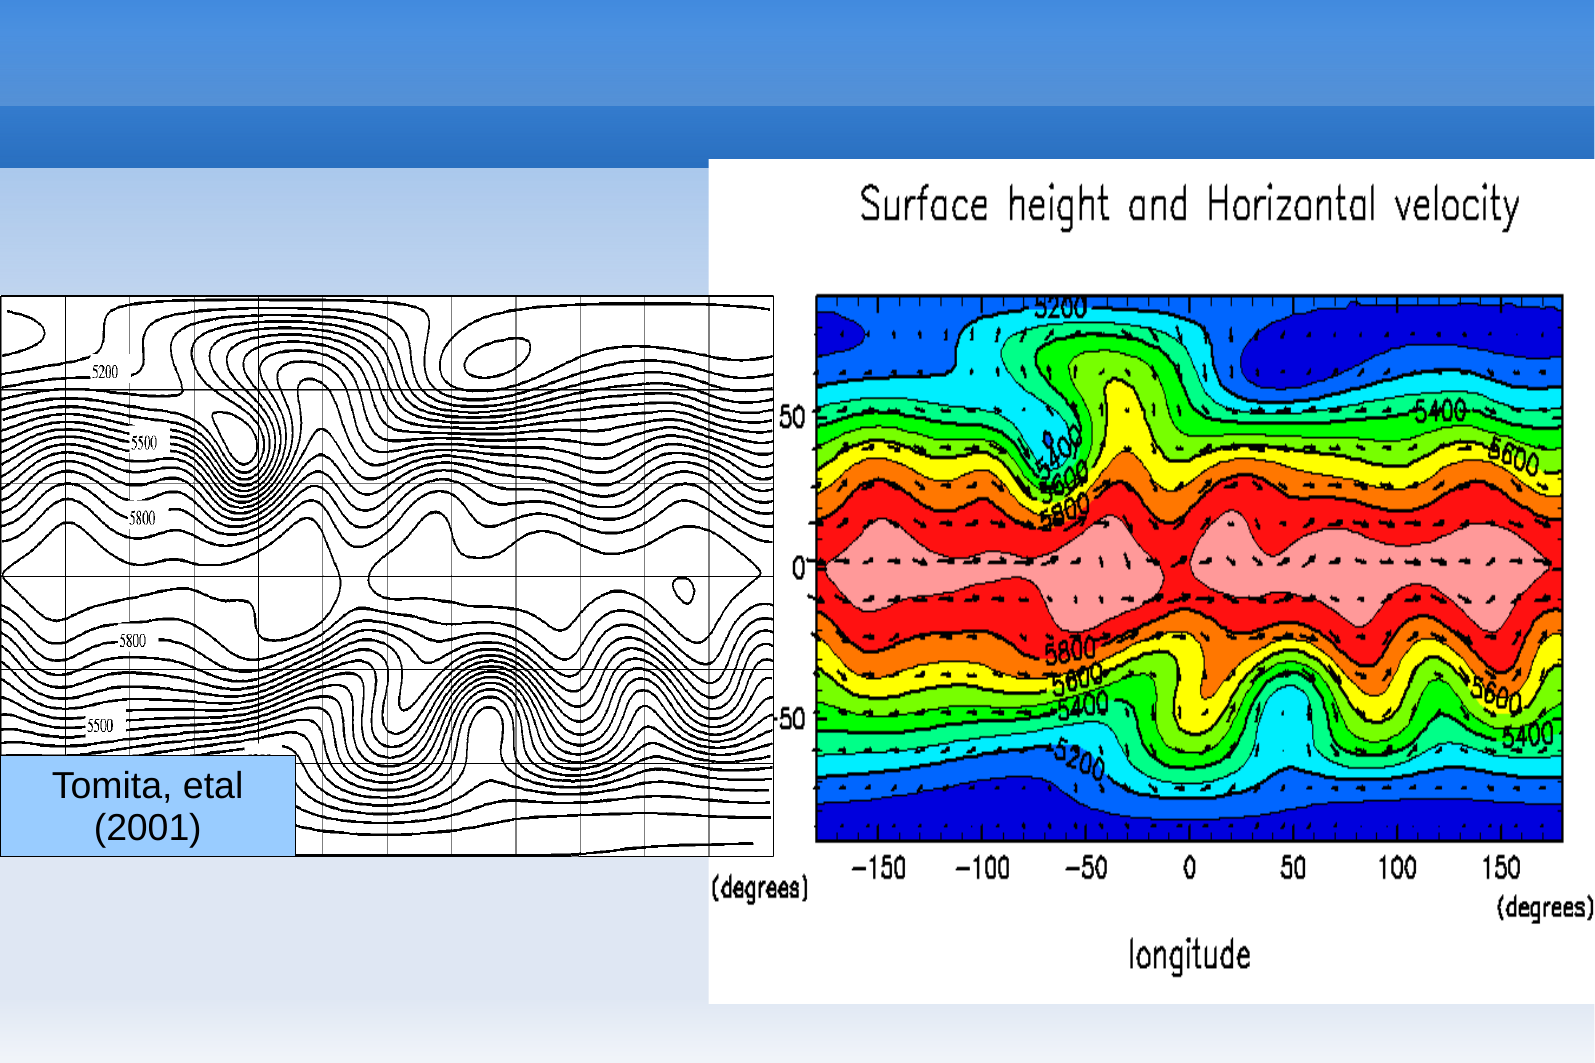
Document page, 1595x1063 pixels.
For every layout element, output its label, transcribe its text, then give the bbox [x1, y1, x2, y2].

picture [0, 0, 1595, 1063]
text_box Tomita, etal (2001) [0, 755, 296, 857]
